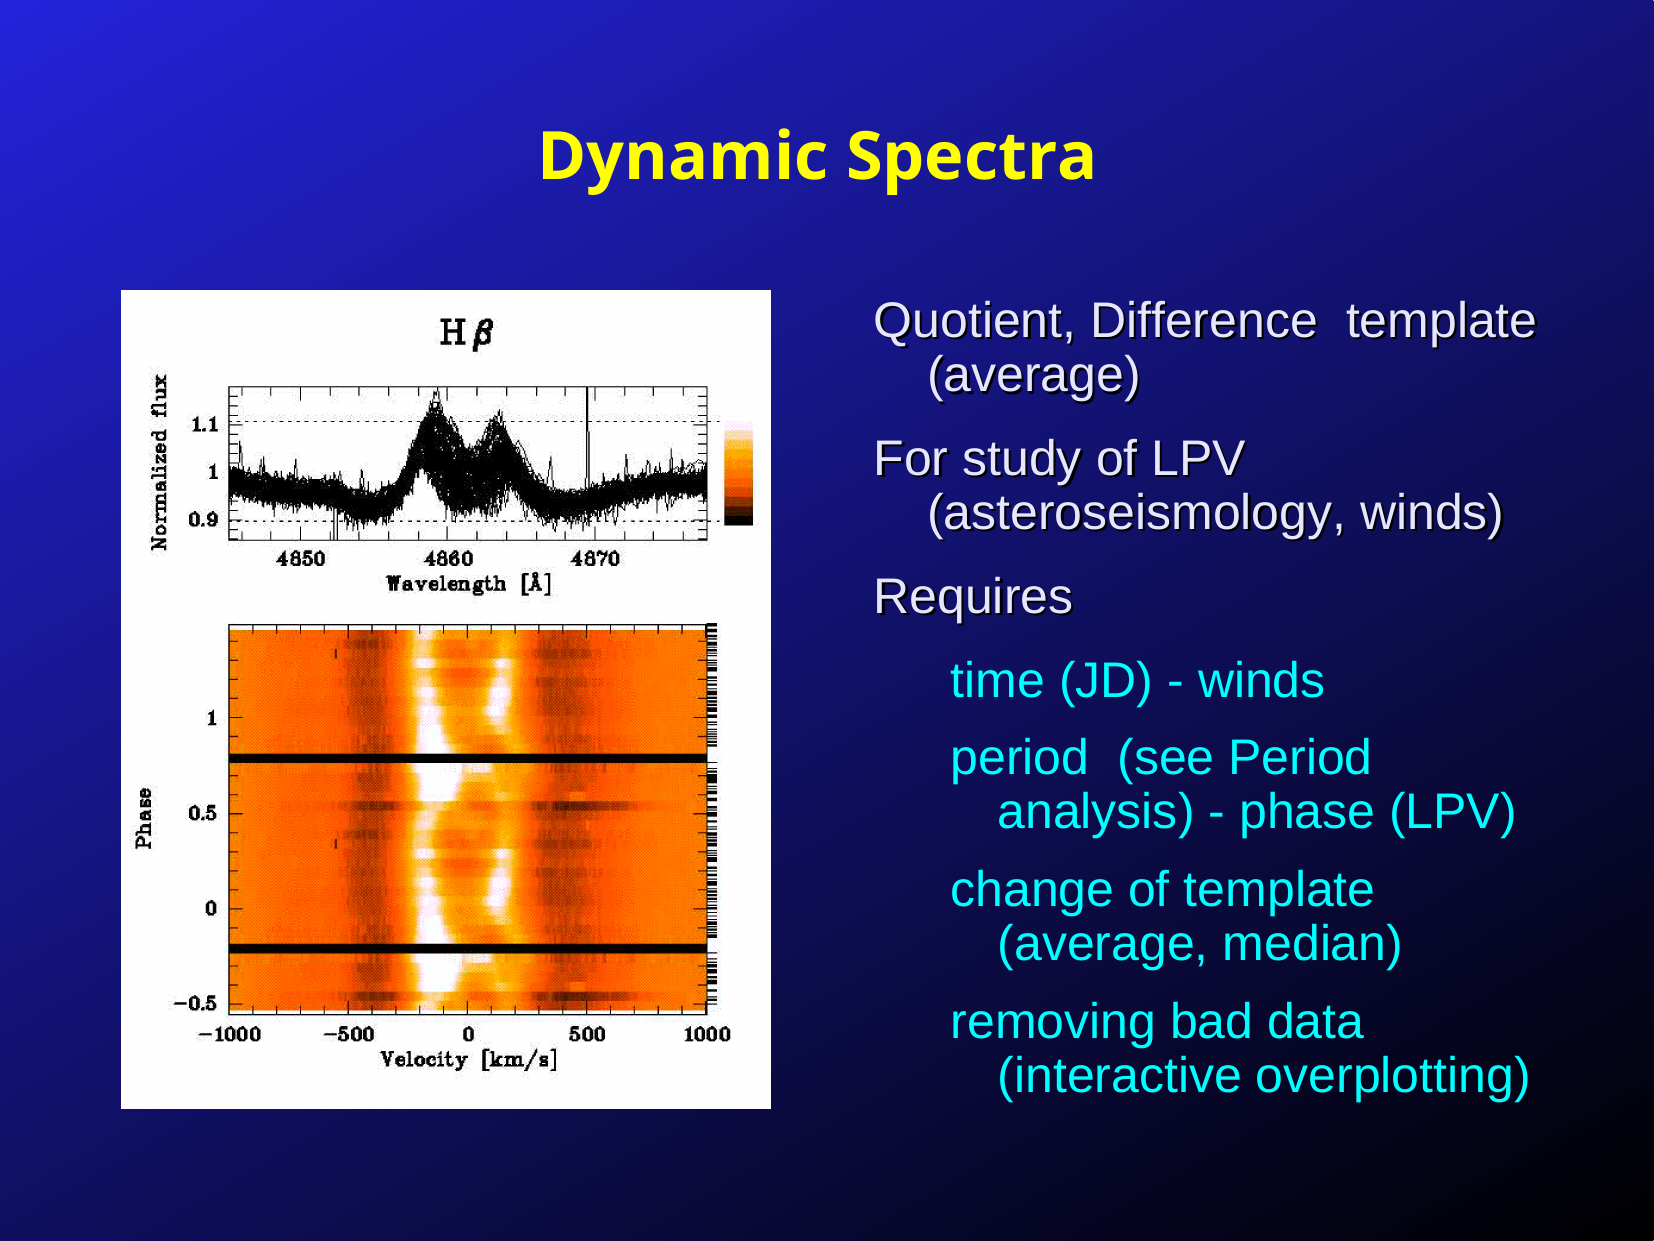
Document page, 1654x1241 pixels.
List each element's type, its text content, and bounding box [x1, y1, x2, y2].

list Quotient, Difference template (average) For study of LPV (asteroseismology, winds) Requires time (JD) - winds period (see Period analysis) - phase (LPV) change of template (average, median) removing bad data (interactive overplotting) [856, 293, 1583, 1211]
picture [121, 290, 771, 1109]
title Dynamic Spectra [82, 49, 1571, 257]
